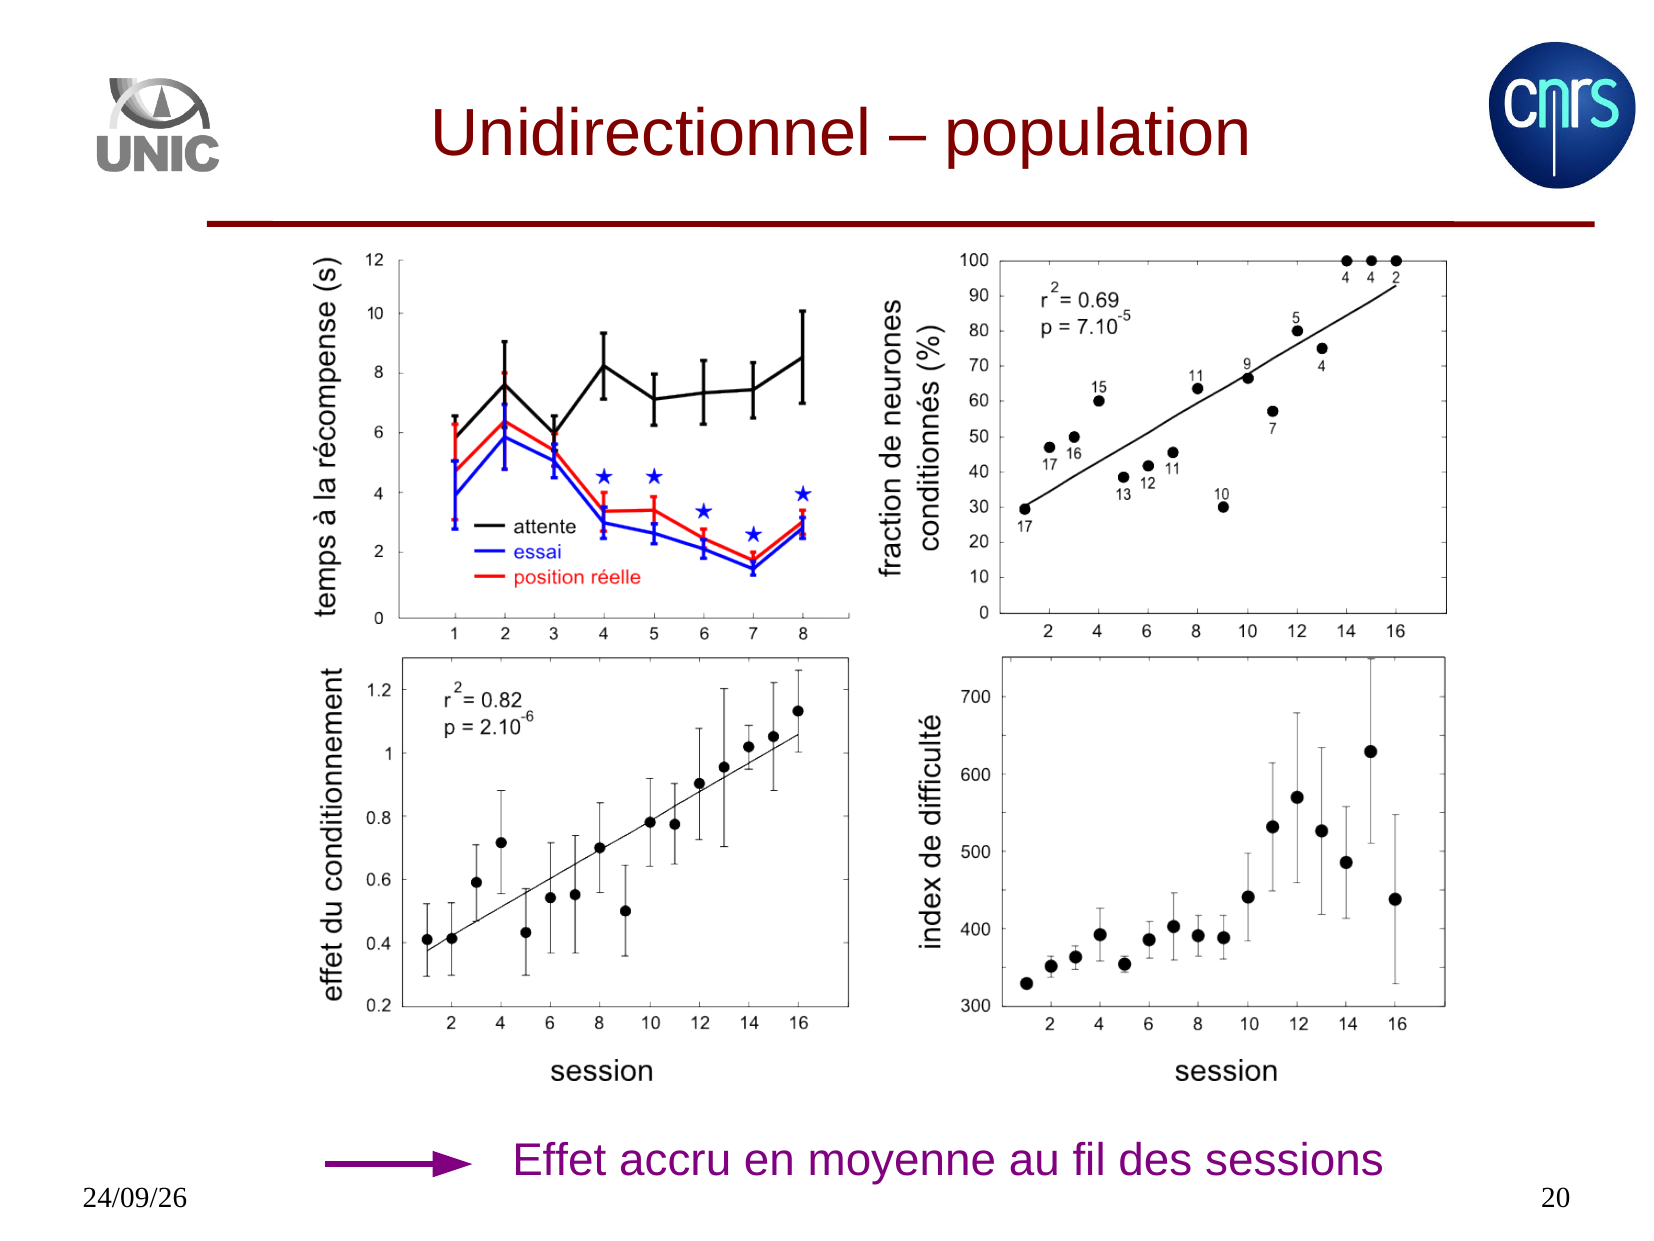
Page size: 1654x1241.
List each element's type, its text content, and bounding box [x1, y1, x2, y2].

picture [89, 65, 226, 187]
text_box <numéro> [1185, 1180, 1571, 1215]
text_box 13/02/12 [82, 1180, 468, 1215]
text_box Unidirectionnel – population [206, 88, 1477, 207]
picture [1488, 41, 1636, 189]
picture [313, 253, 1447, 1081]
text_box Effet accru en moyenne au fil des sessions [497, 1122, 1443, 1192]
